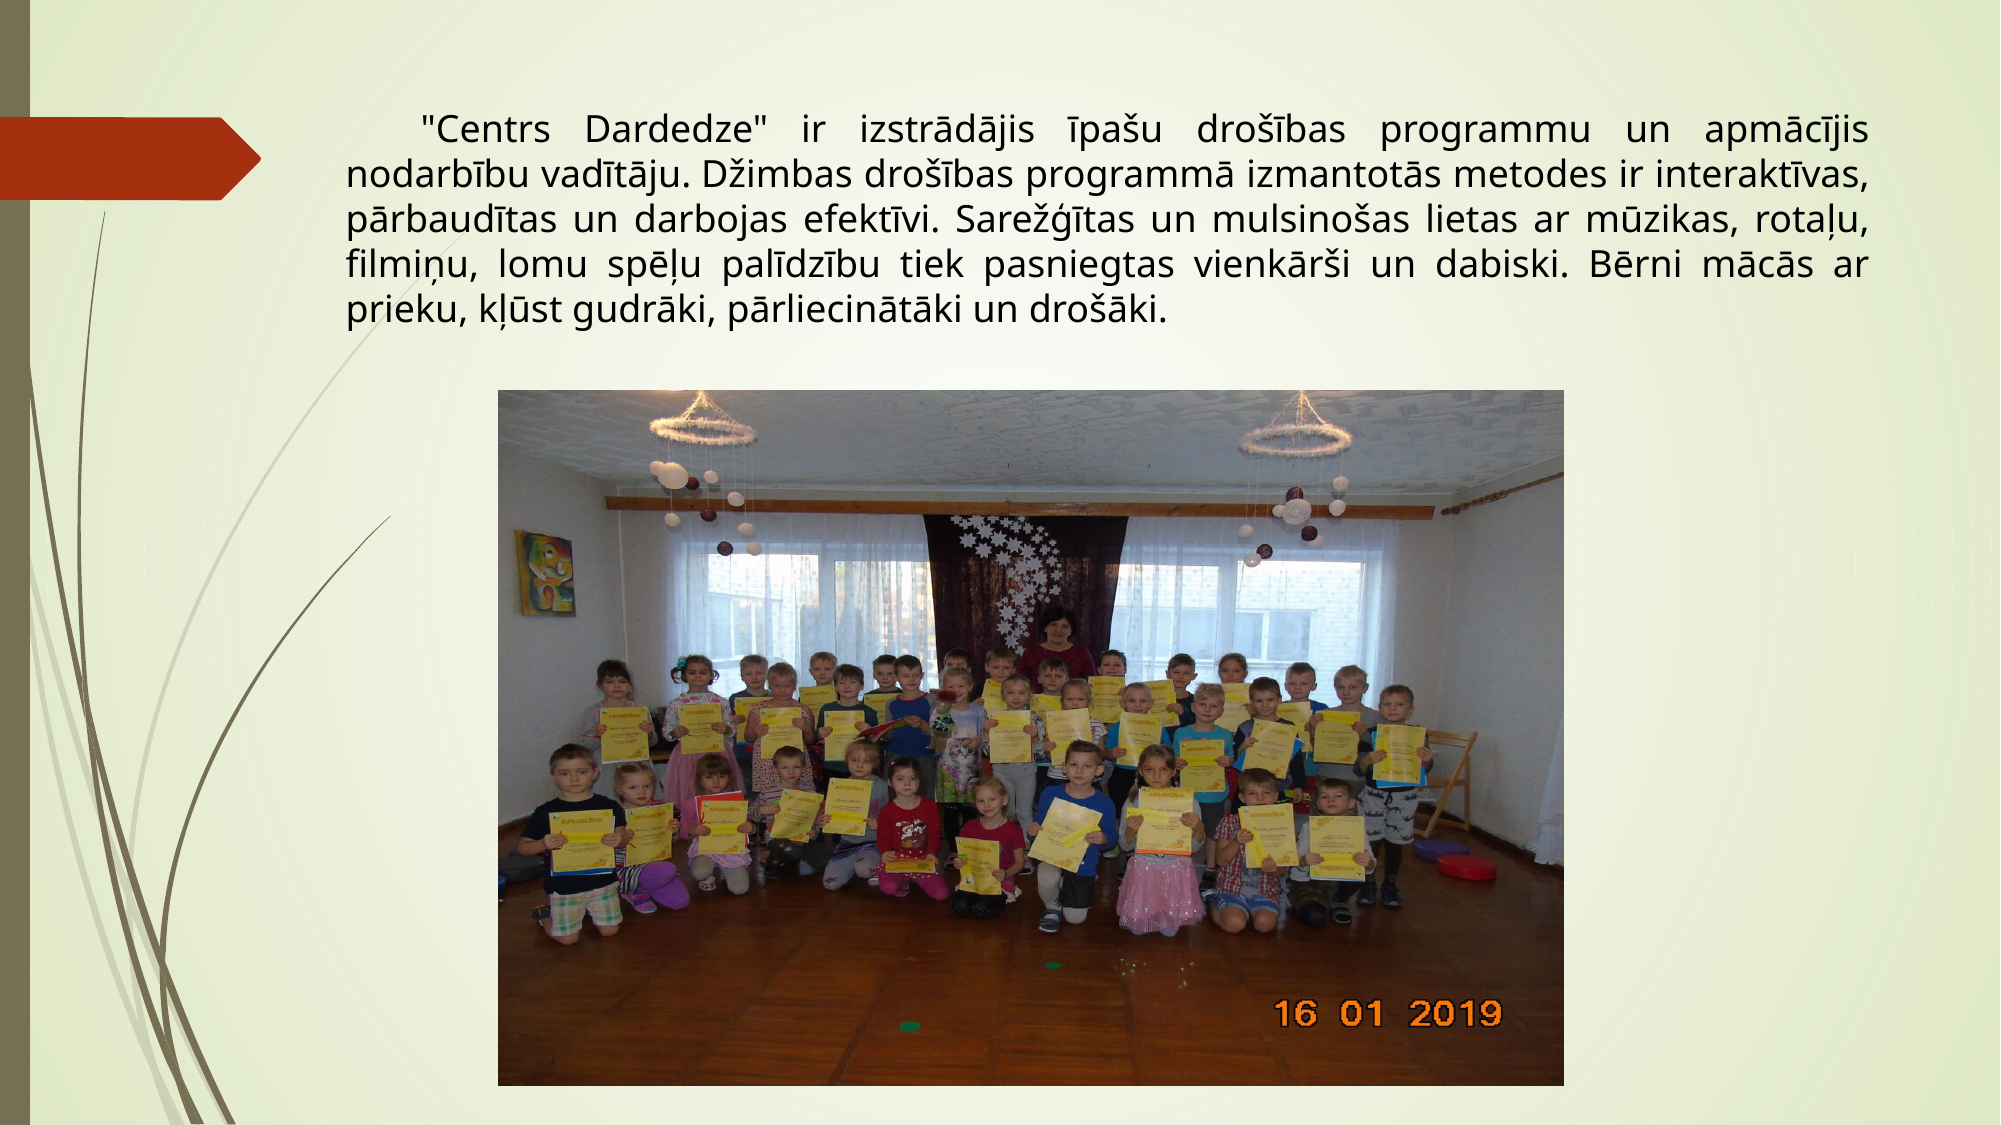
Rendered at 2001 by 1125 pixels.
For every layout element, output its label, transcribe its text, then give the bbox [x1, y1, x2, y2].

picture [498, 390, 1564, 1086]
text_box "Centrs Dardedze" ir izstrādājis īpašu drošības programmu un apmācījis nodarbību vadītāju. Džimbas drošības programmā izmantotās metodes ir interaktīvas, pārbaudītas un darbojas efektīvi. Sarežģītas un mulsinošas lietas ar mūzikas, rotaļu, filmiņu, lomu spēļu palīdzību tiek pasniegtas vienkārši un dabiski. Bērni mācās ar prieku, kļūst gudrāki, pārliecinātāki un drošāki. [331, 97, 1888, 337]
